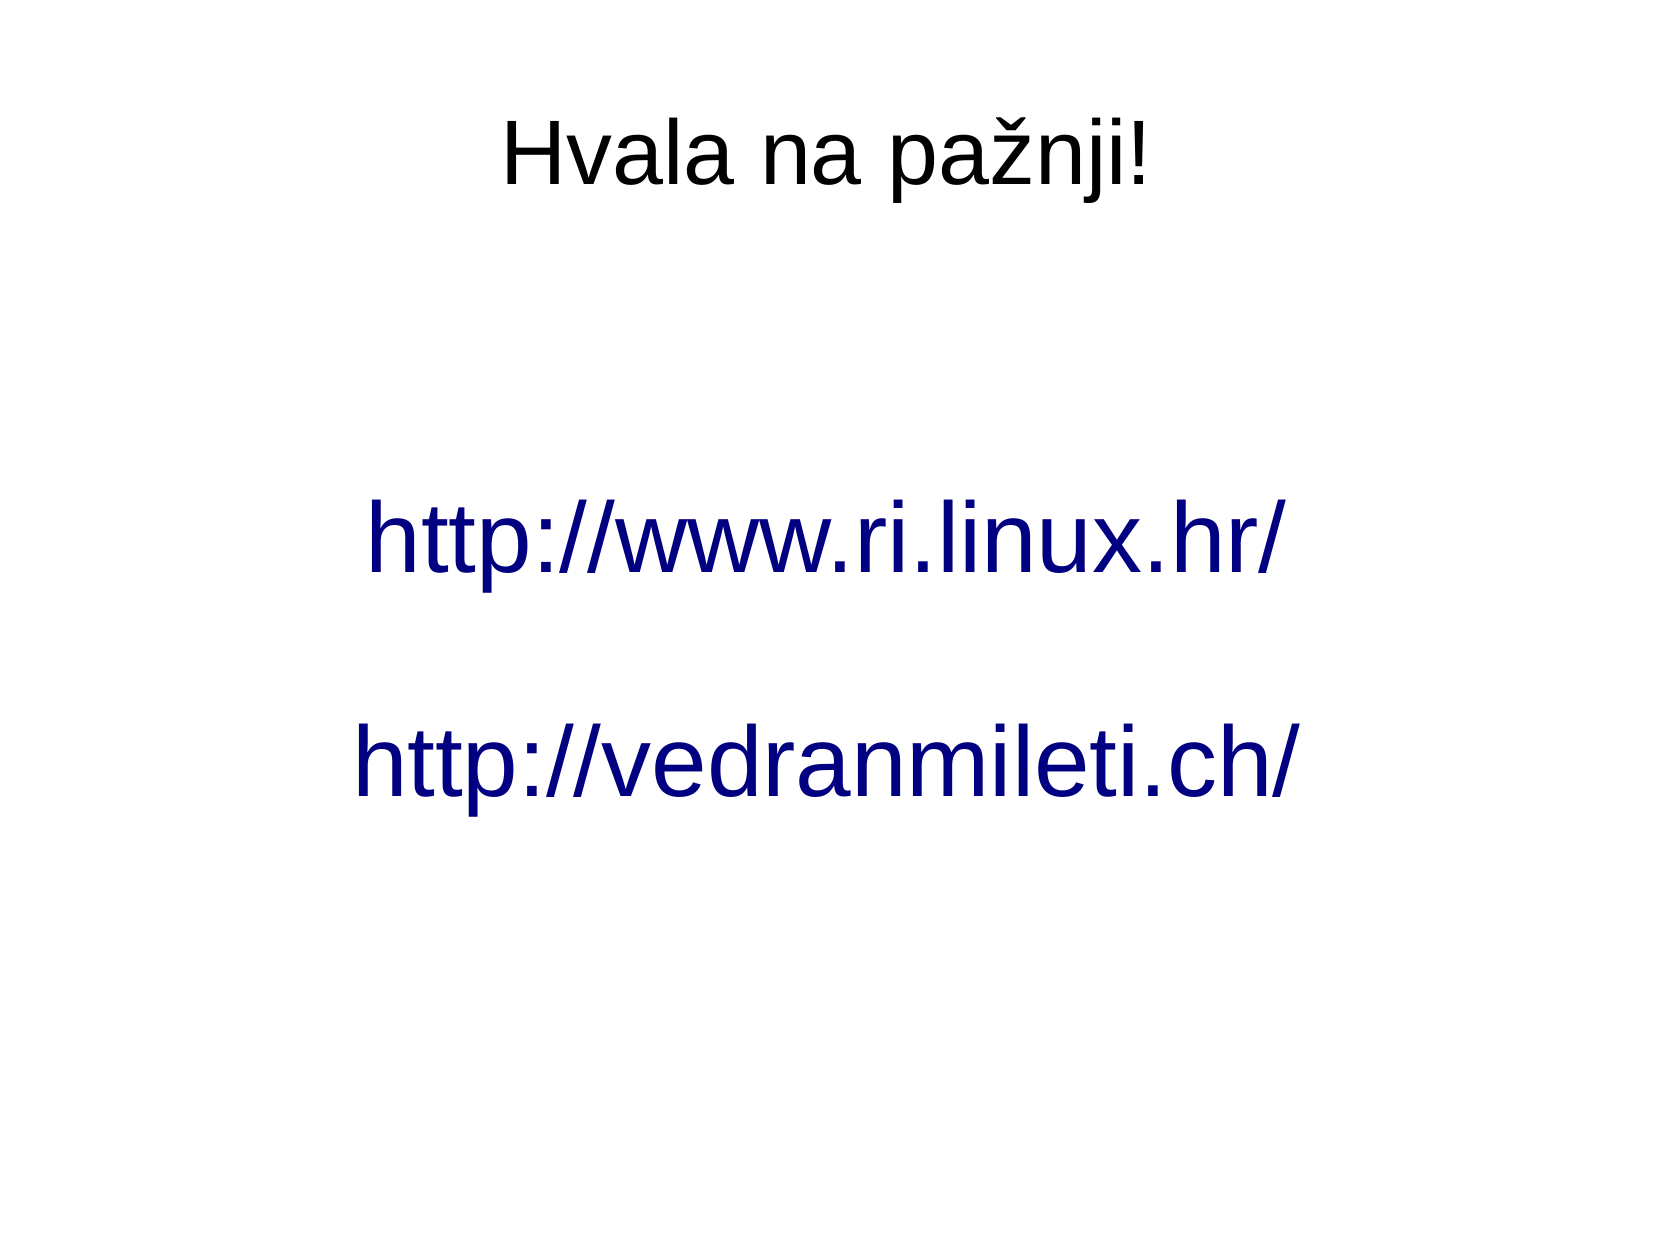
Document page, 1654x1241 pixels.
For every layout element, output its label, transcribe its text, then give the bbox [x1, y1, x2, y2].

subtitle http://www.ri.linux.hr/ http://vedranmileti.ch/ [82, 290, 1571, 1010]
title Hvala na pažnji! [82, 49, 1571, 257]
